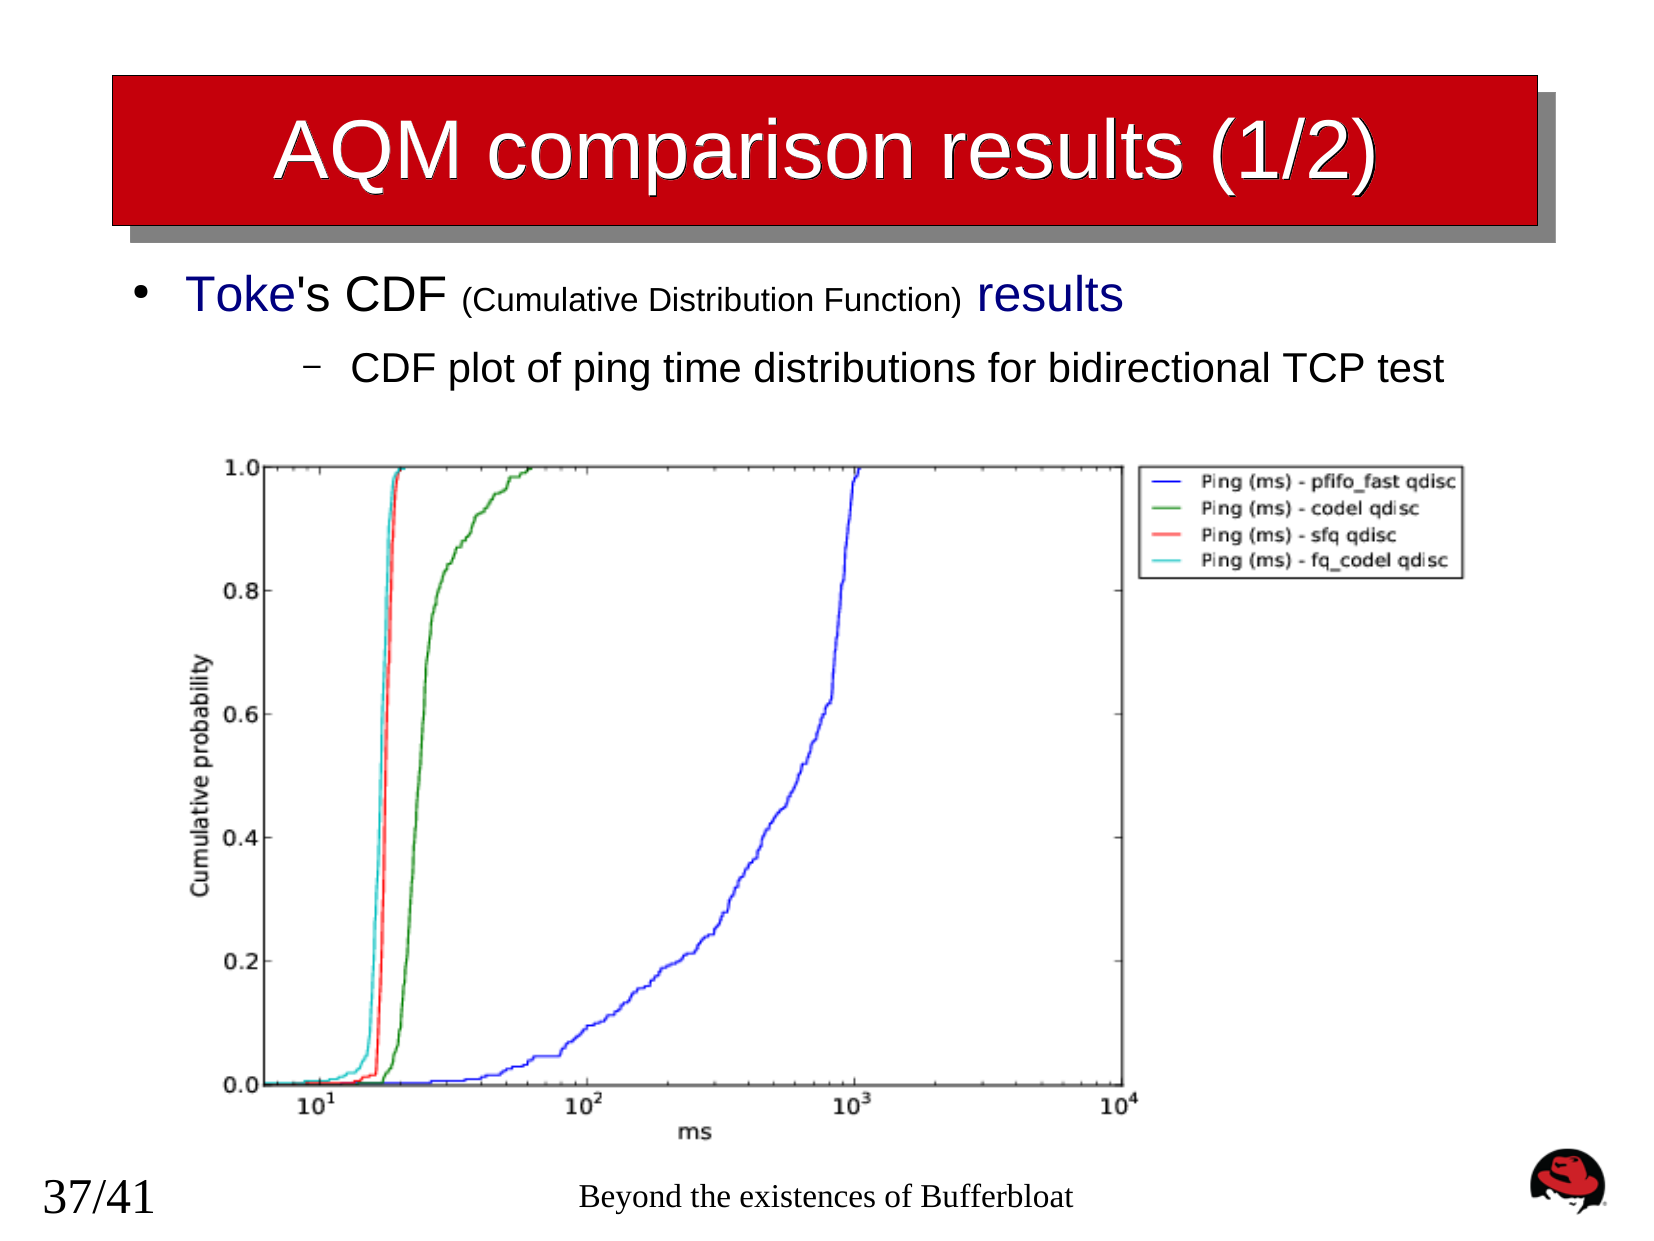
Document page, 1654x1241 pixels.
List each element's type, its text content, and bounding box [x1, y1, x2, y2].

picture [177, 447, 1477, 1152]
list Toke's CDF (Cumulative Distribution Function) results CDF plot of ping time distributions for bidirectional TCP test [114, 265, 1540, 1054]
picture [1529, 1146, 1613, 1224]
title AQM comparison results (1/2) [116, 75, 1538, 226]
